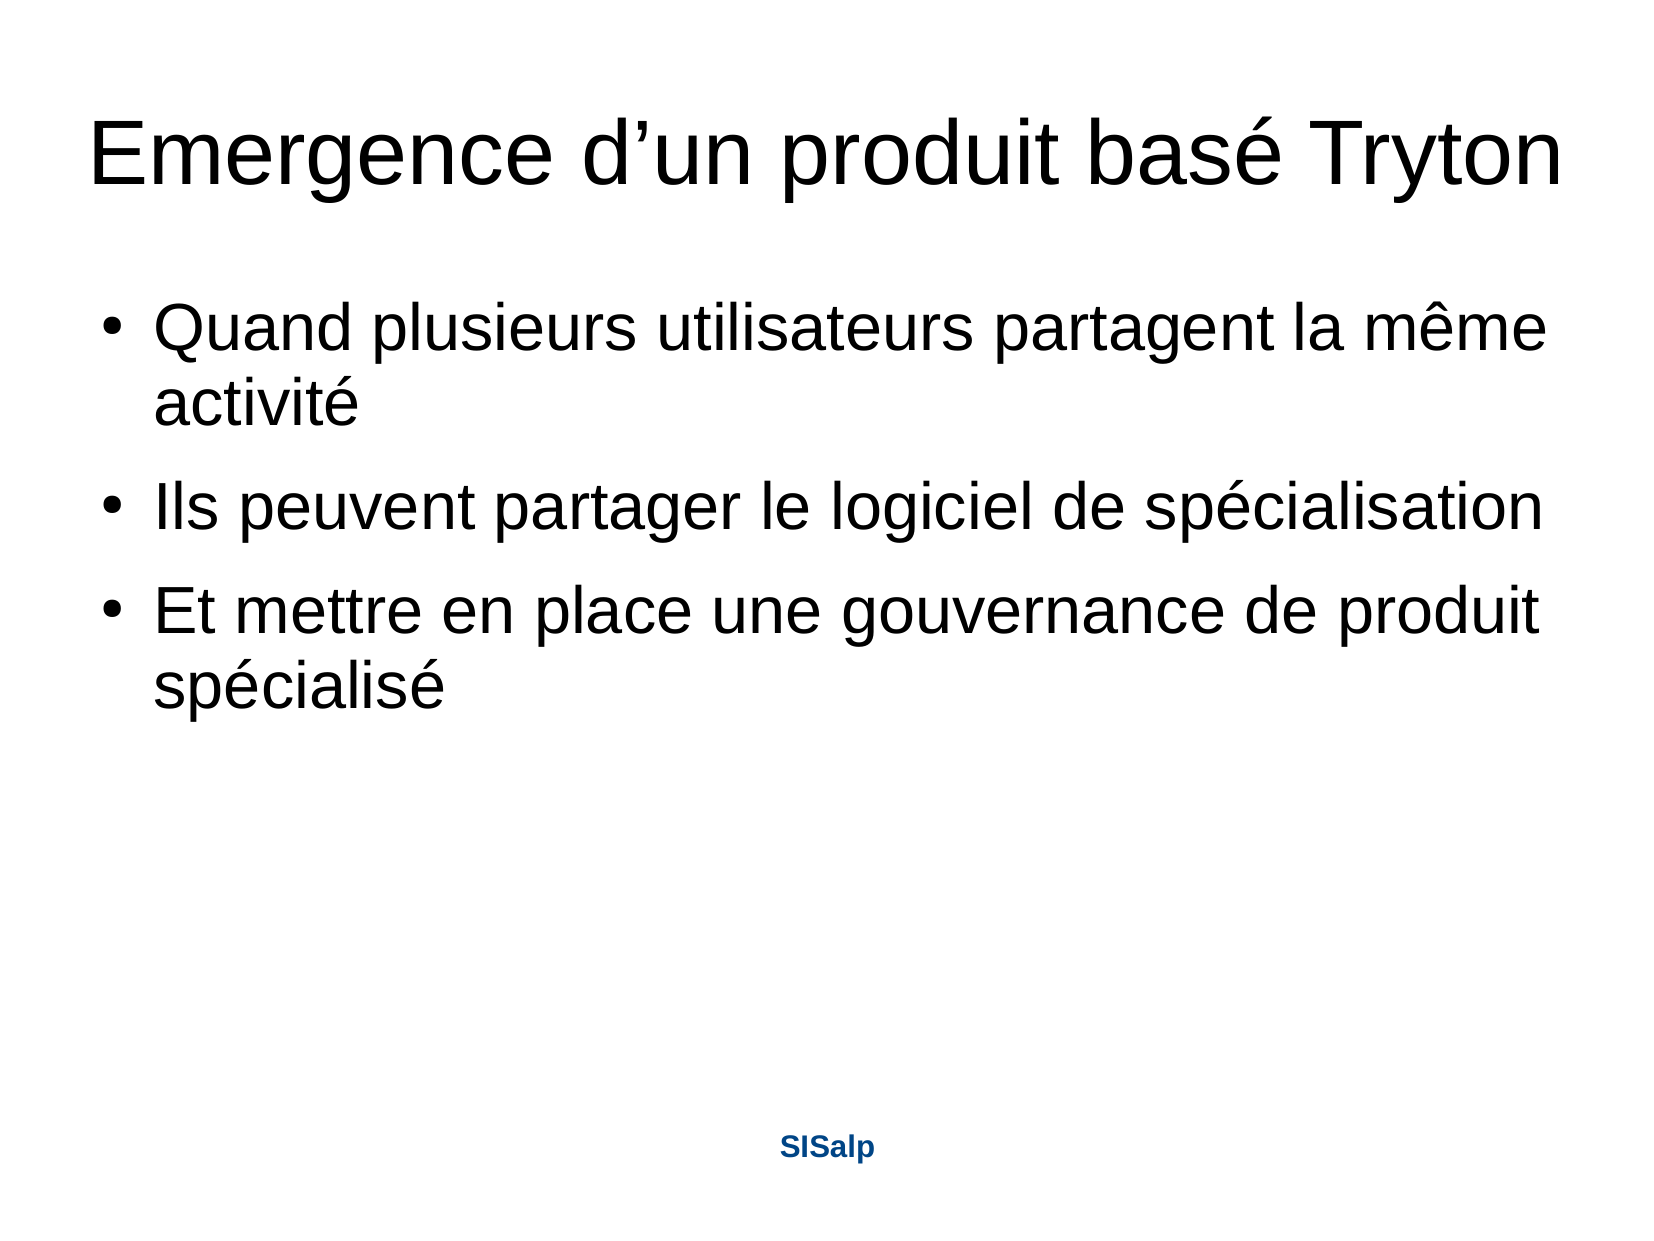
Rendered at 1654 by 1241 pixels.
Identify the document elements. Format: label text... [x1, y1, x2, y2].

title Emergence d’un produit basé Tryton [82, 49, 1571, 257]
list Quand plusieurs utilisateurs partagent la même activité Ils peuvent partager le logiciel de spécialisation Et mettre en place une gouvernance de produit spécialisé [82, 290, 1571, 1010]
